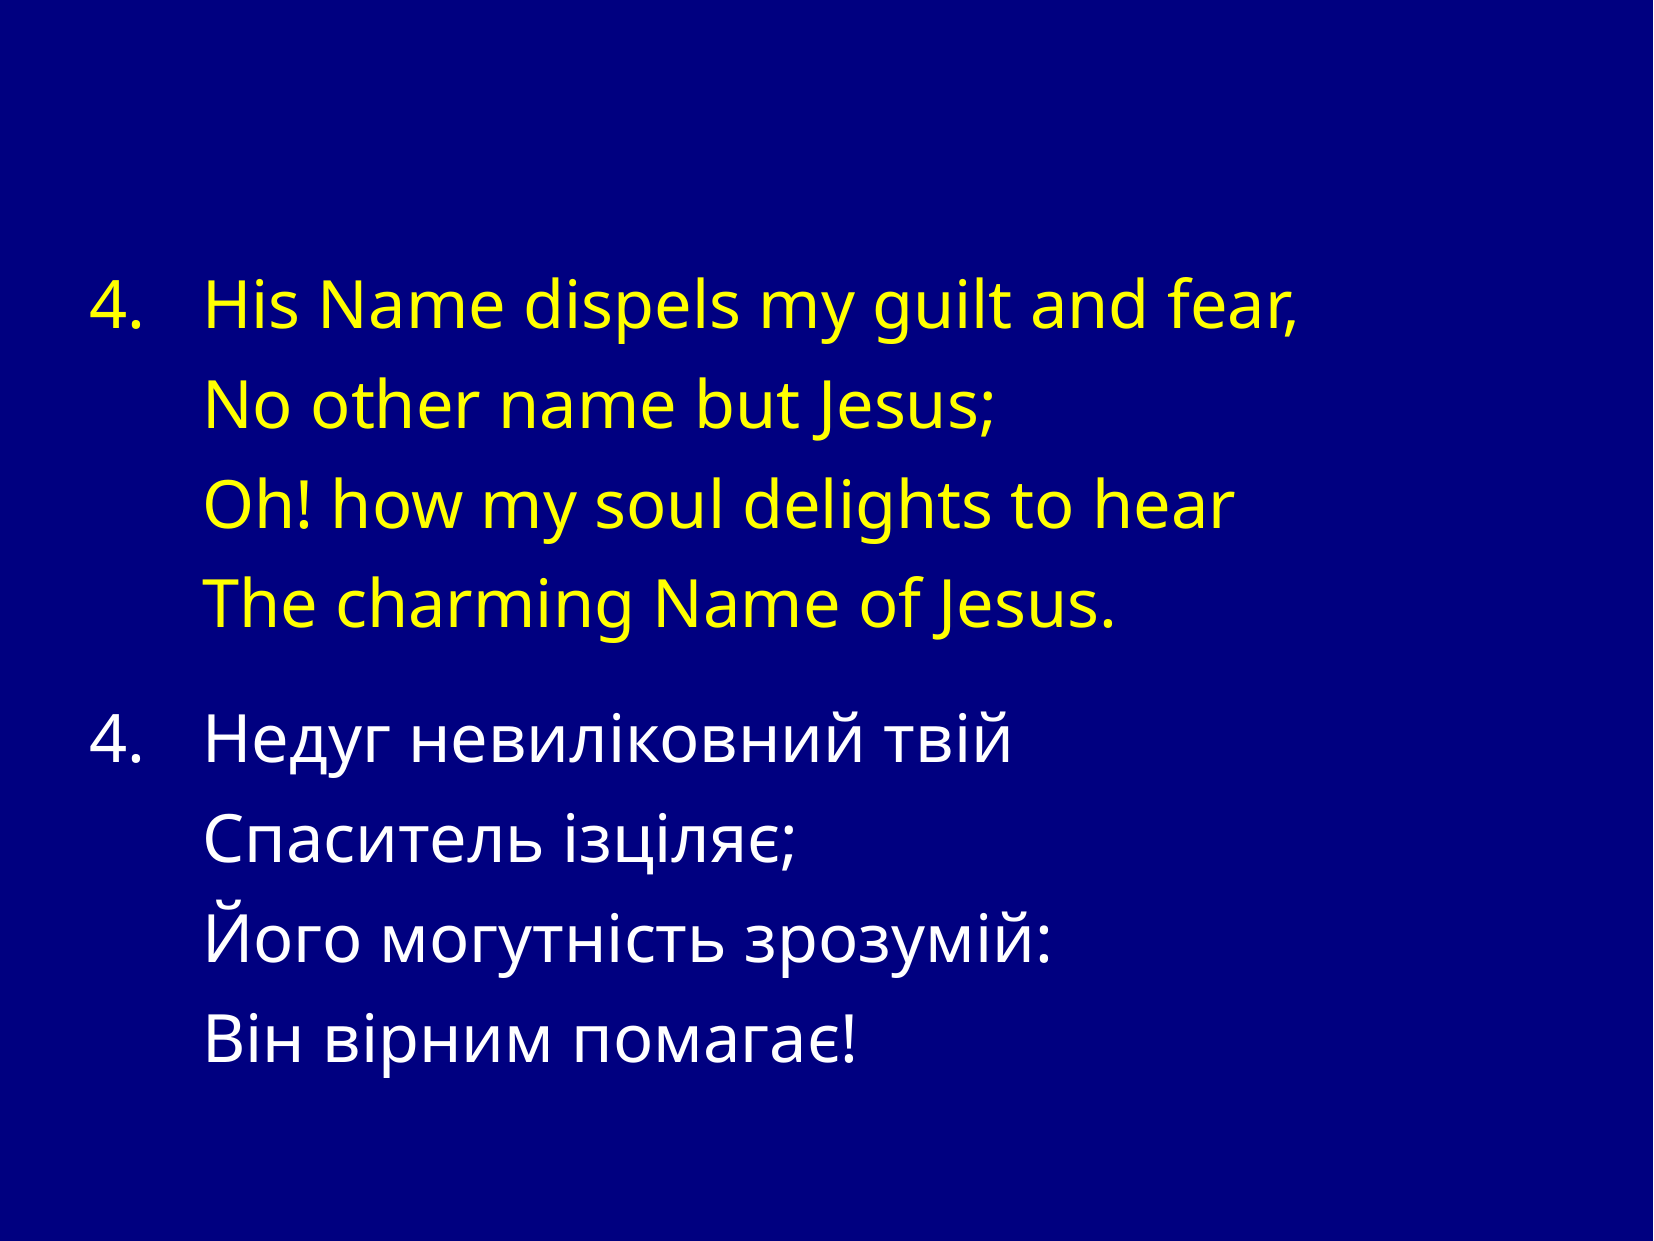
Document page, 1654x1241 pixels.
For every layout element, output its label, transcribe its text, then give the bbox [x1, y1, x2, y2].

text_box 4. Недуг невиліковний твій Спаситель ізціляє; Його могутність зрозумій: Він вірним помагає! [75, 675, 1576, 1163]
text_box 4. His Name dispels my guilt and fear, No other name but Jesus; Oh! how my soul delights to hear The charming Name of Jesus. [75, 150, 1576, 638]
